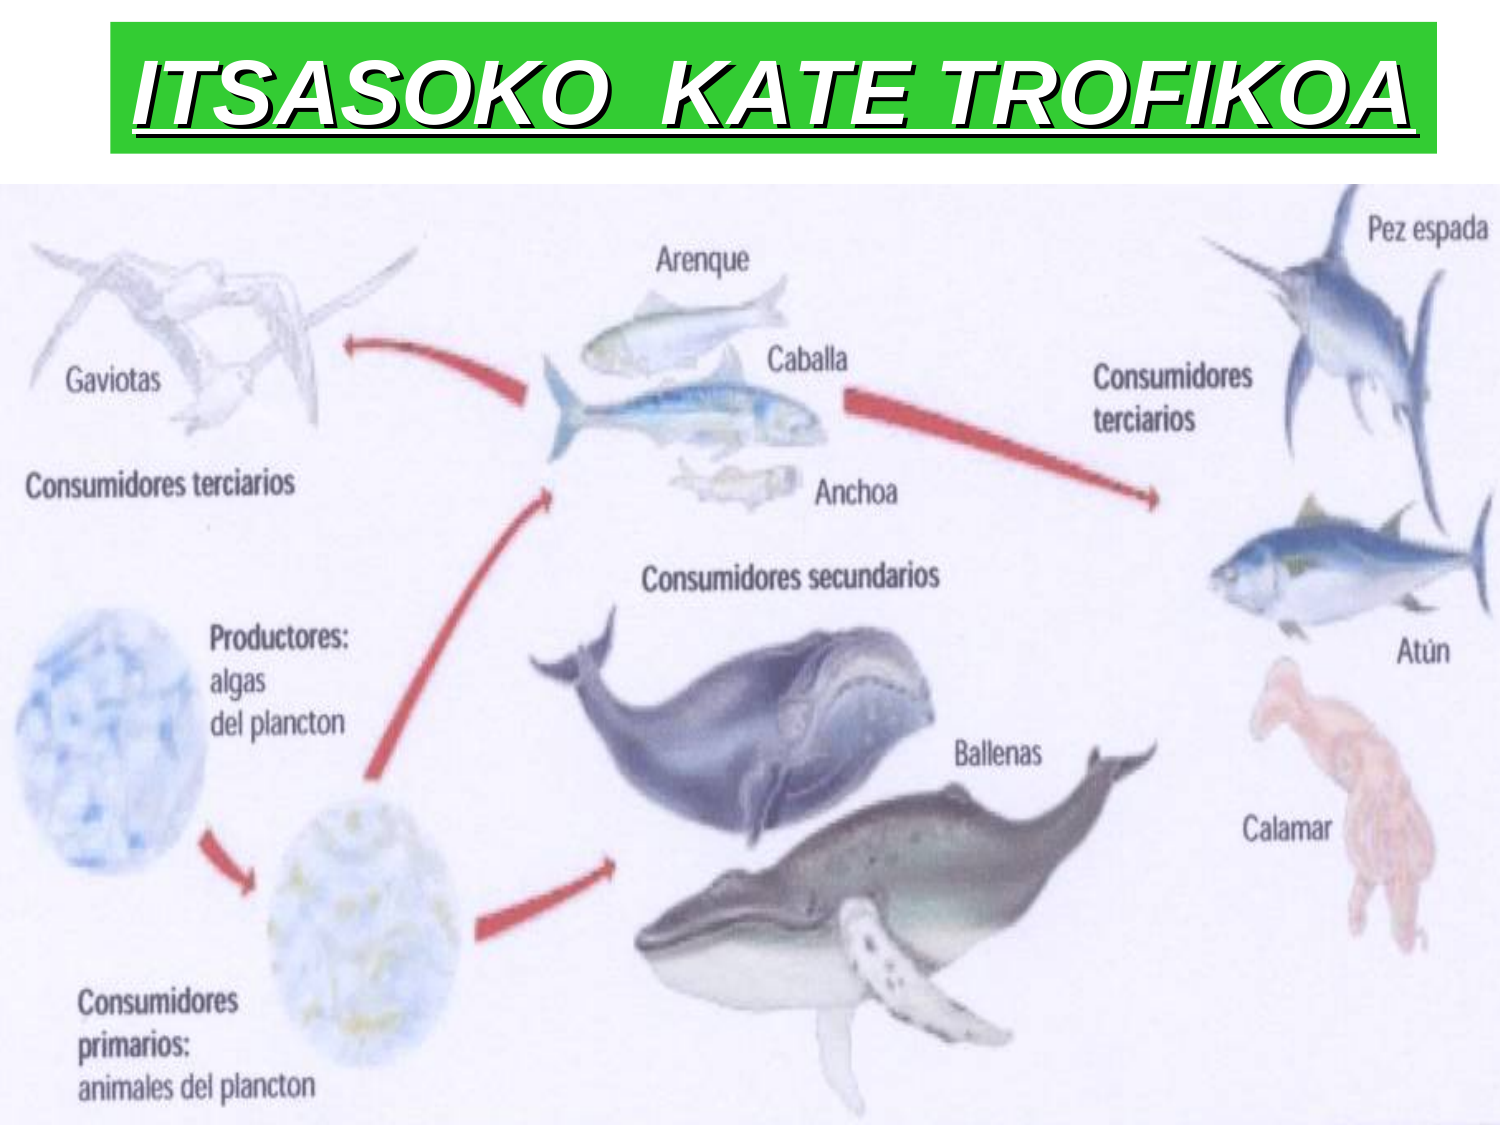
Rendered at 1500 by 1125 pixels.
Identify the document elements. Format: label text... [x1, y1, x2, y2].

picture [0, 184, 1500, 1125]
text_box ITSASOKO KATE TROFIKOA [110, 21, 1437, 154]
